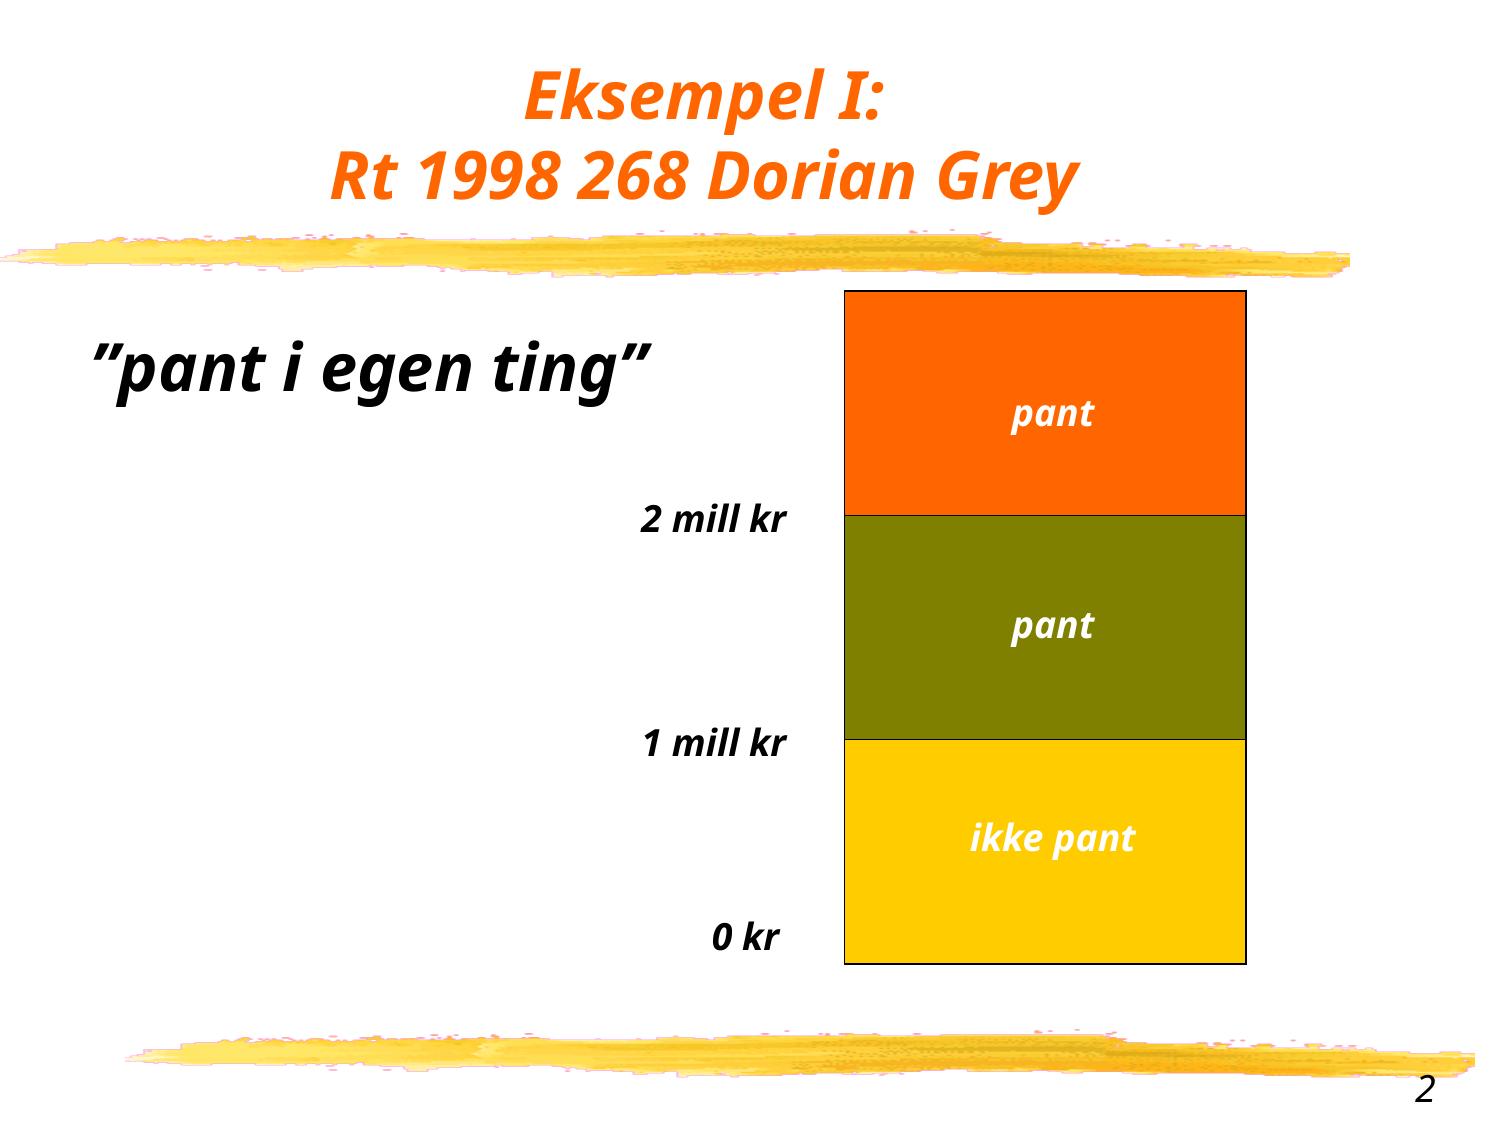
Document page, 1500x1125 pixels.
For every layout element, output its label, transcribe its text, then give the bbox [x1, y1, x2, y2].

slide_number <number> [1400, 1050, 1500, 1125]
text_box ikke pant [954, 798, 1152, 867]
list ”pant i egen ting” [75, 309, 1417, 1000]
text_box 0 kr [696, 897, 795, 965]
picture [125, 1024, 1475, 1088]
text_box pant [996, 373, 1110, 442]
text_box [844, 290, 1247, 965]
picture [0, 224, 1350, 288]
text_box pant [996, 586, 1110, 654]
text_box 2 mill kr [626, 479, 802, 548]
title Eksempel I: Rt 1998 268 Dorian Grey [66, 37, 1342, 225]
text_box 1 mill kr [626, 704, 802, 772]
